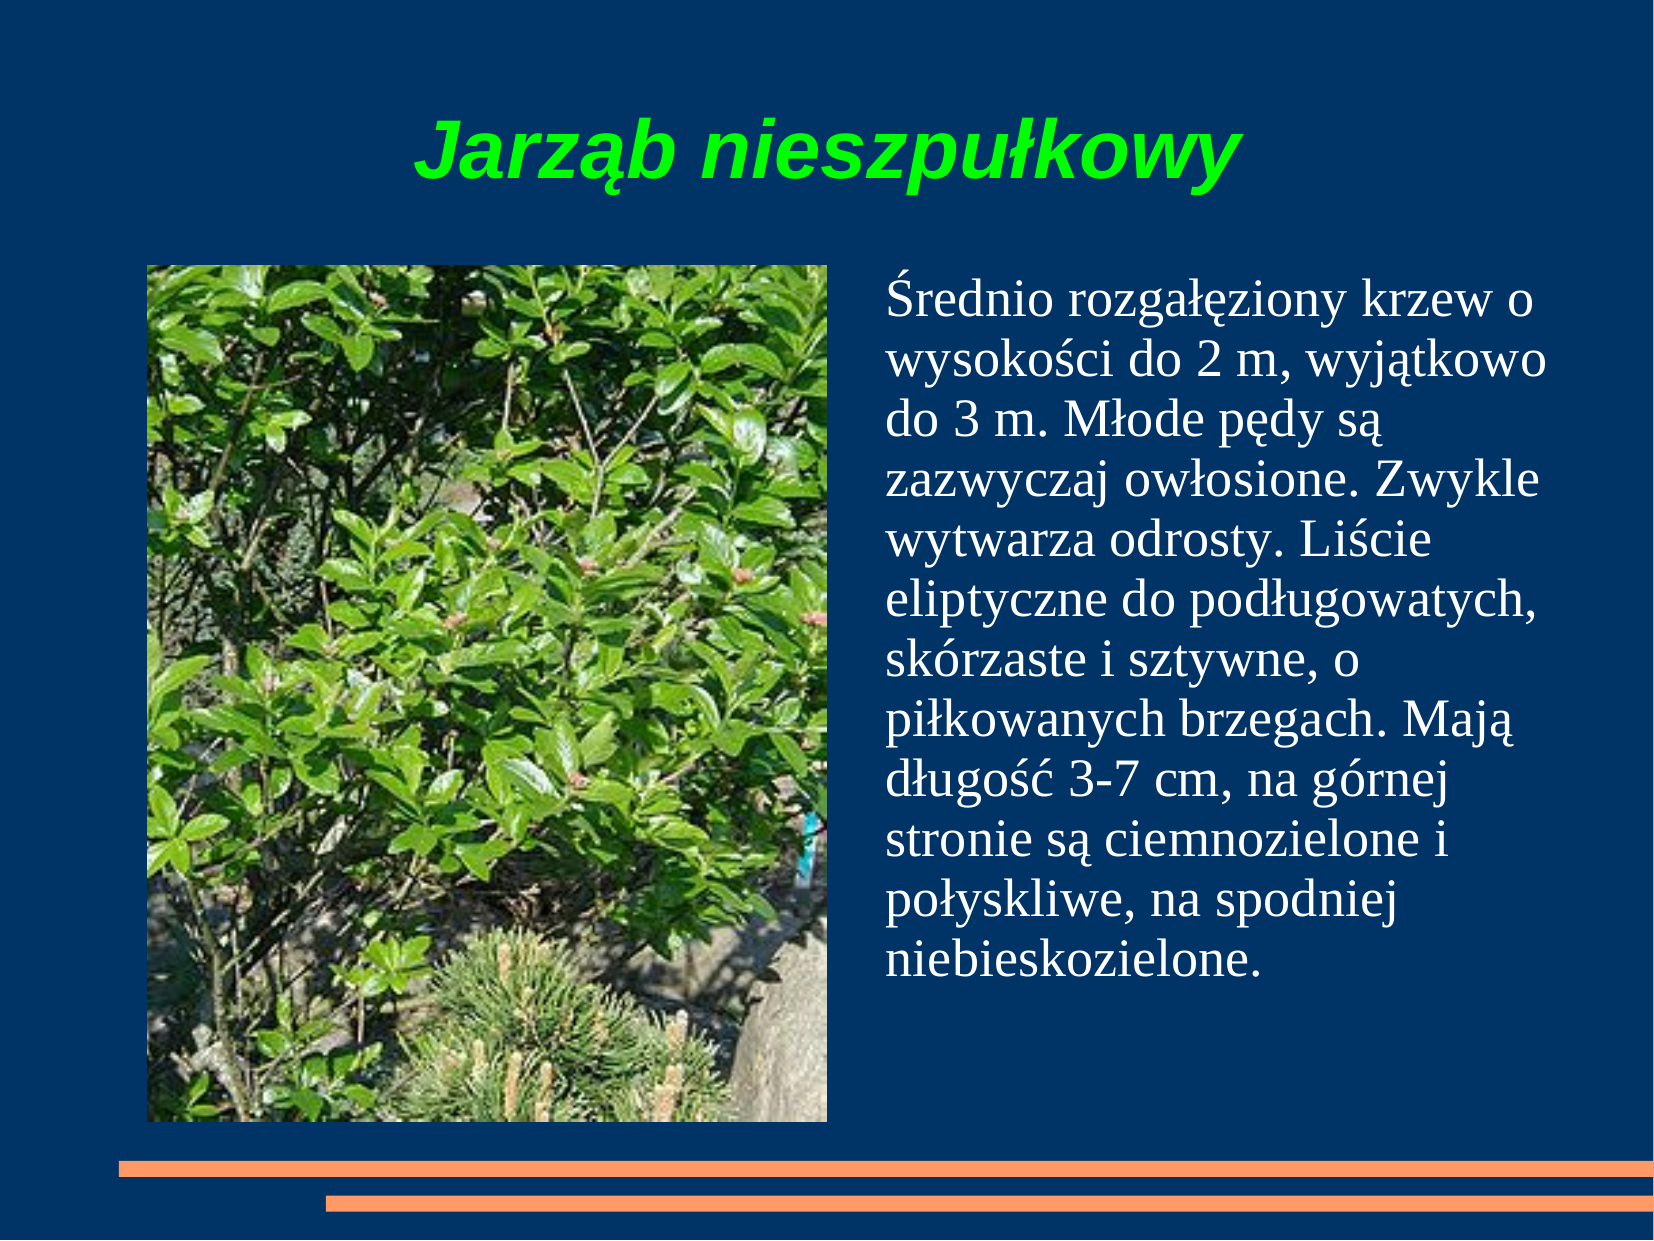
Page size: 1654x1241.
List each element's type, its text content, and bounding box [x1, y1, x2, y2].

picture [147, 265, 827, 1123]
list Średnio rozgałęziony krzew o wysokości do 2 m, wyjątkowo do 3 m. Młode pędy są zazwyczaj owłosione. Zwykle wytwarza odrosty. Liście eliptyczne do podługowatych, skórzaste i sztywne, o piłkowanych brzegach. Mają długość 3-7 cm, na górnej stronie są ciemnozielone i połyskliwe, na spodniej niebieskozielone. [885, 267, 1589, 1063]
title Jarząb nieszpułkowy [121, 53, 1534, 247]
